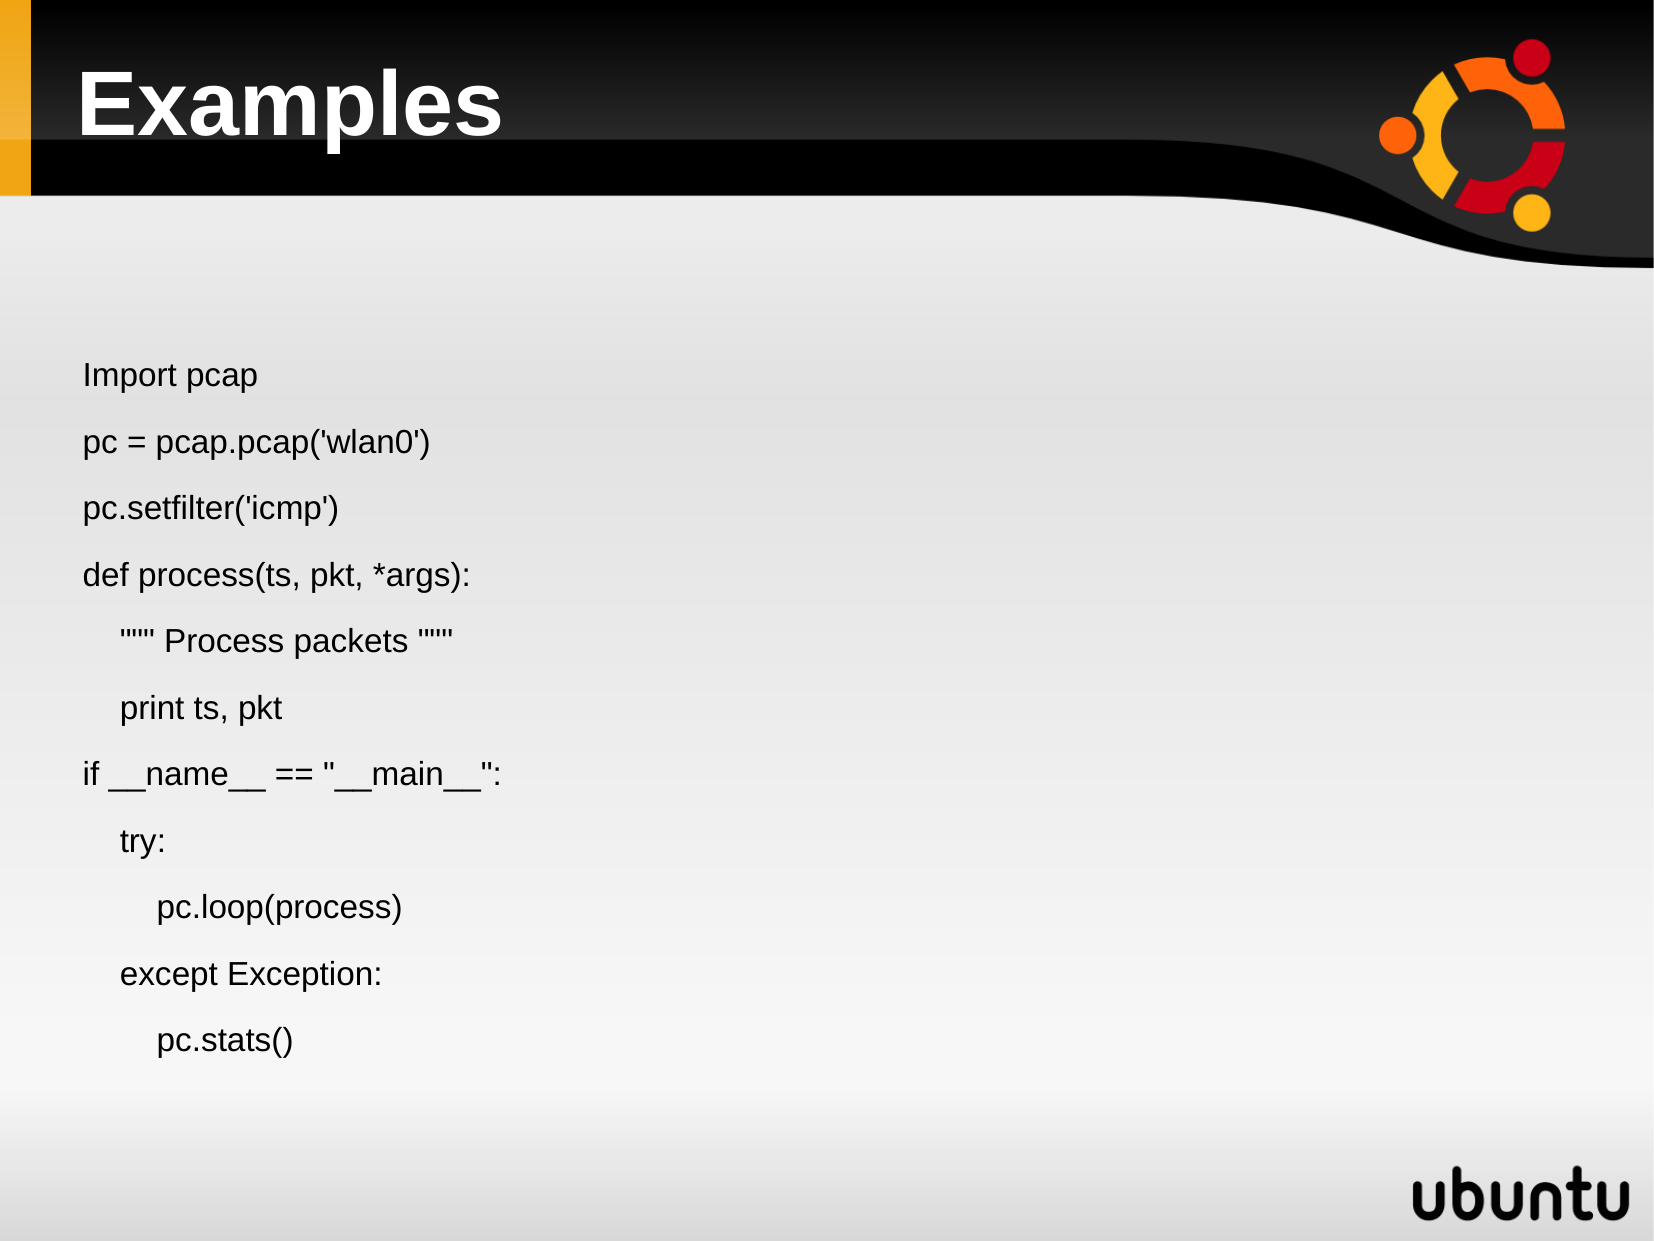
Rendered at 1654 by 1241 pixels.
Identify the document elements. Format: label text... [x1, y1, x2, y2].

title Examples [76, 7, 1565, 200]
picture [0, 0, 1654, 1241]
list Import pcap pc = pcap.pcap('wlan0') pc.setfilter('icmp') def process(ts, pkt, *args): """ Process packets """ print ts, pkt if __name__ == "__main__": try: pc.loop(process) except Exception: pc.stats() [82, 290, 1571, 1126]
